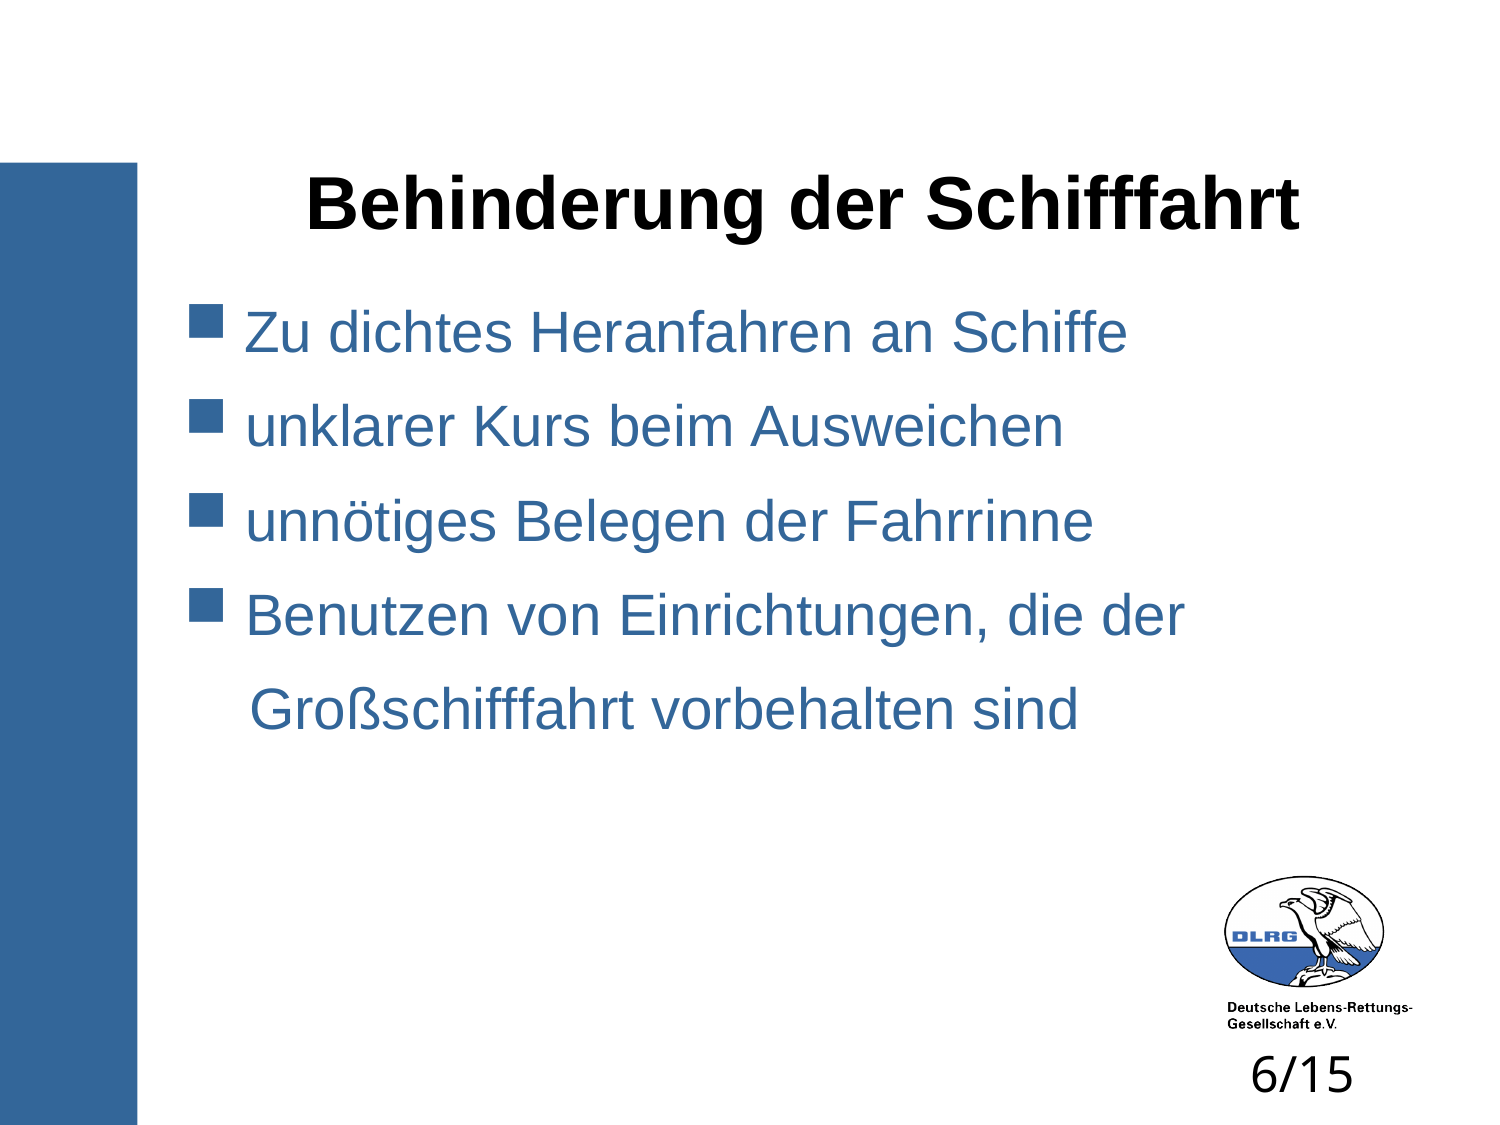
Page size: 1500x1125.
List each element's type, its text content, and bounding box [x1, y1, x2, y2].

text_box Behinderung der Schifffahrt [291, 146, 1317, 253]
text_box <Nummer>/15 [1235, 1034, 1500, 1111]
text_box Zu dichtes Heranfahren an Schiffe unklarer Kurs beim Ausweichen unnötiges Belegen der Fahrrinne Benutzen von Einrichtungen, die der Großschifffahrt vorbehalten sind [169, 261, 1440, 849]
picture [1224, 874, 1413, 1030]
